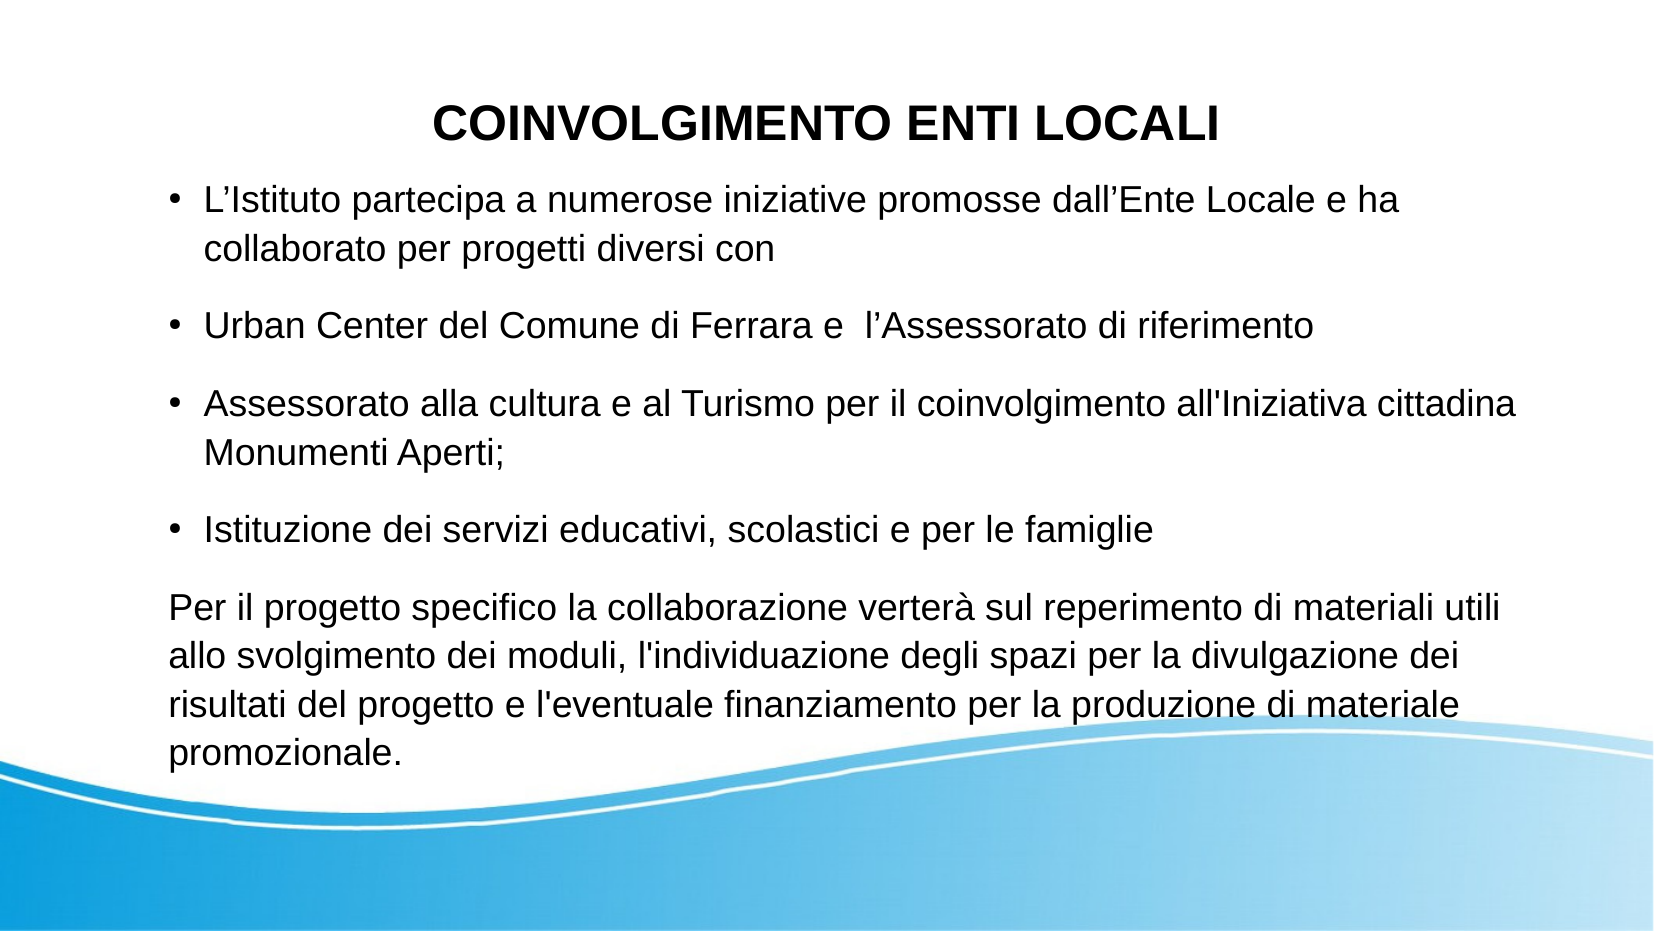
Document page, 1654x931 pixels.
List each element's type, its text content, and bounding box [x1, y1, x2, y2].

picture [0, 714, 1654, 931]
title COINVOLGIMENTO ENTI LOCALI [82, 45, 1571, 201]
text_box L’Istituto partecipa a numerose iniziative promosse dall’Ente Locale e ha collaborato per progetti diversi con Urban Center del Comune di Ferrara e l’Assessorato di riferimento Assessorato alla cultura e al Turismo per il coinvolgimento all'Iniziativa cittadina Monumenti Aperti; Istituzione dei servizi educativi, scolastici e per le famiglie Per il progetto specifico la collaborazione verterà sul reperimento di materiali utili allo svolgimento dei moduli, l'individuazione degli spazi per la divulgazione dei risultati del progetto e l'eventuale finanziamento per la produzione di materiale promozionale. [153, 165, 1536, 781]
